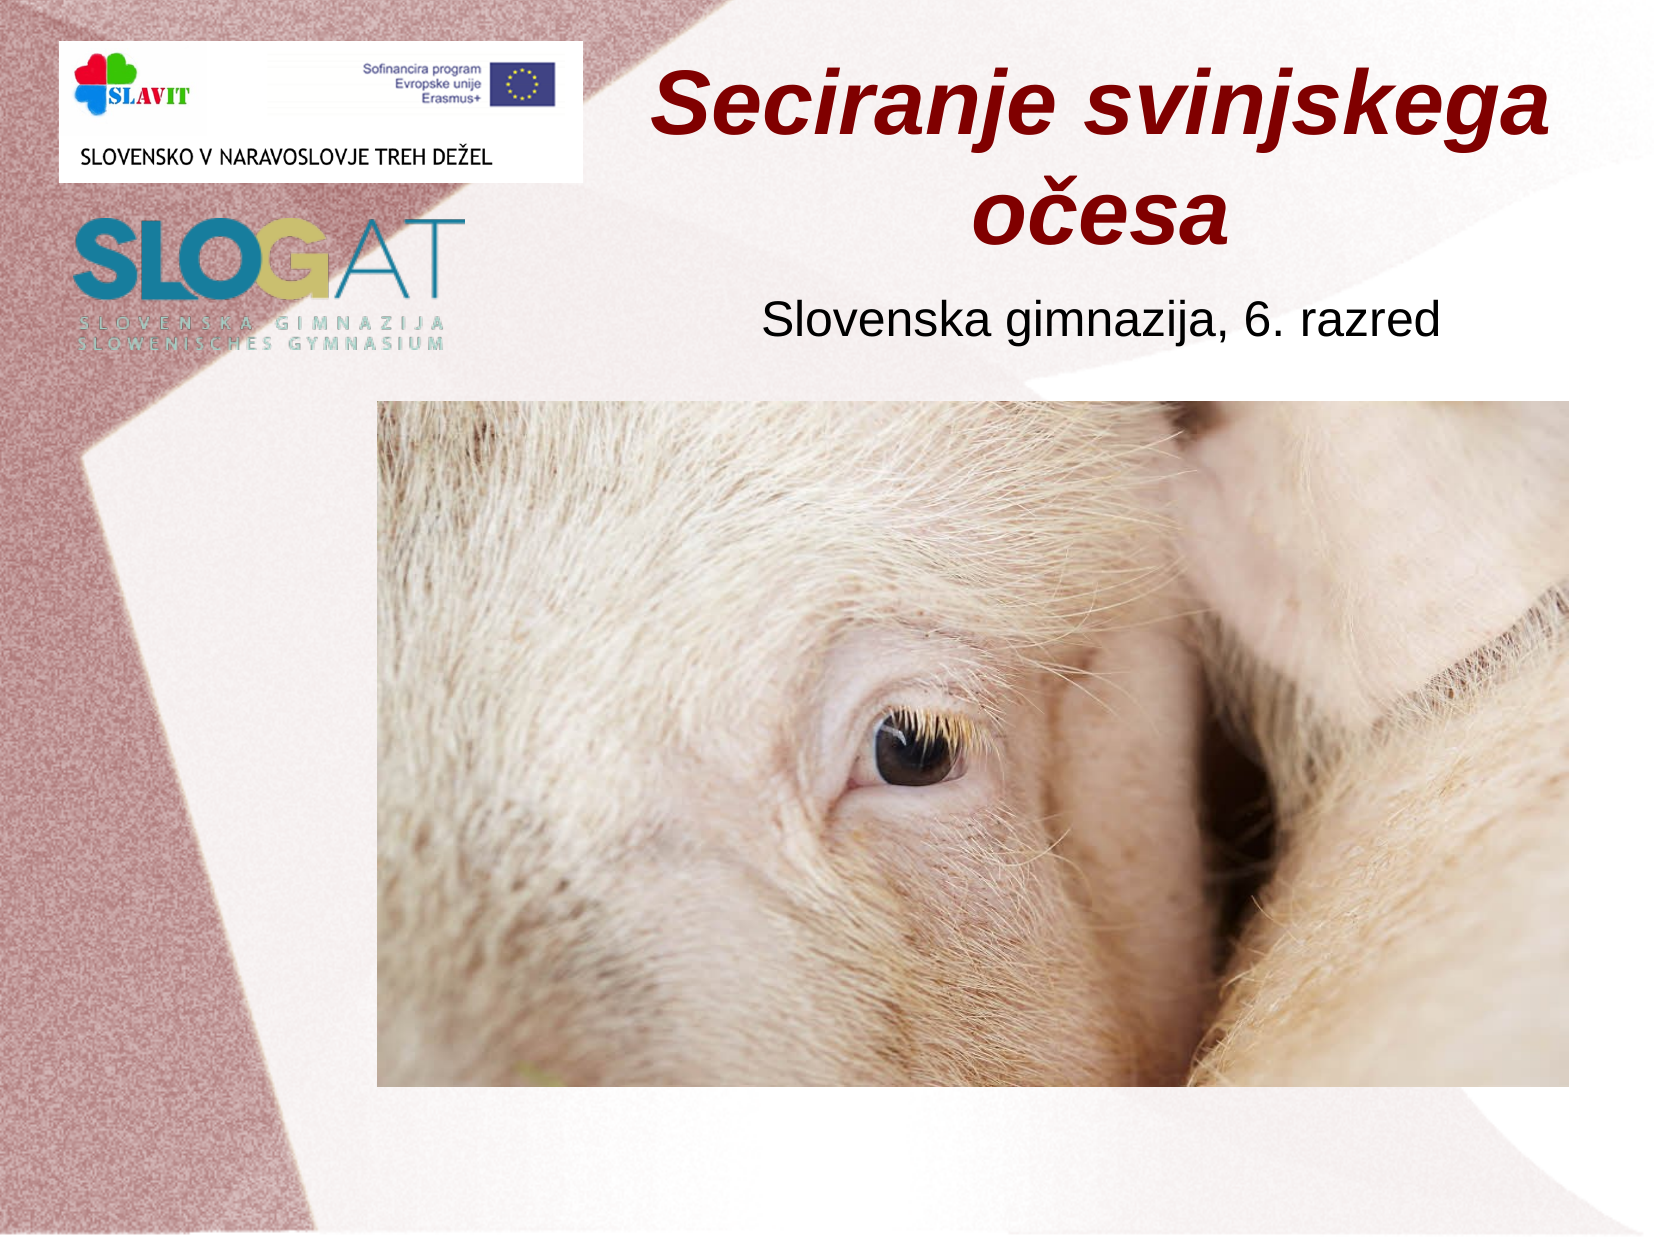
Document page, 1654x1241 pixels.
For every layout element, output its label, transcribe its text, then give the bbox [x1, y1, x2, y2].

picture [377, 401, 1569, 1087]
picture [73, 218, 465, 350]
title Seciranje svinjskega očesa [596, 97, 1607, 209]
picture [58, 41, 583, 183]
subtitle Slovenska gimnazija, 6. razred [602, 286, 1601, 347]
